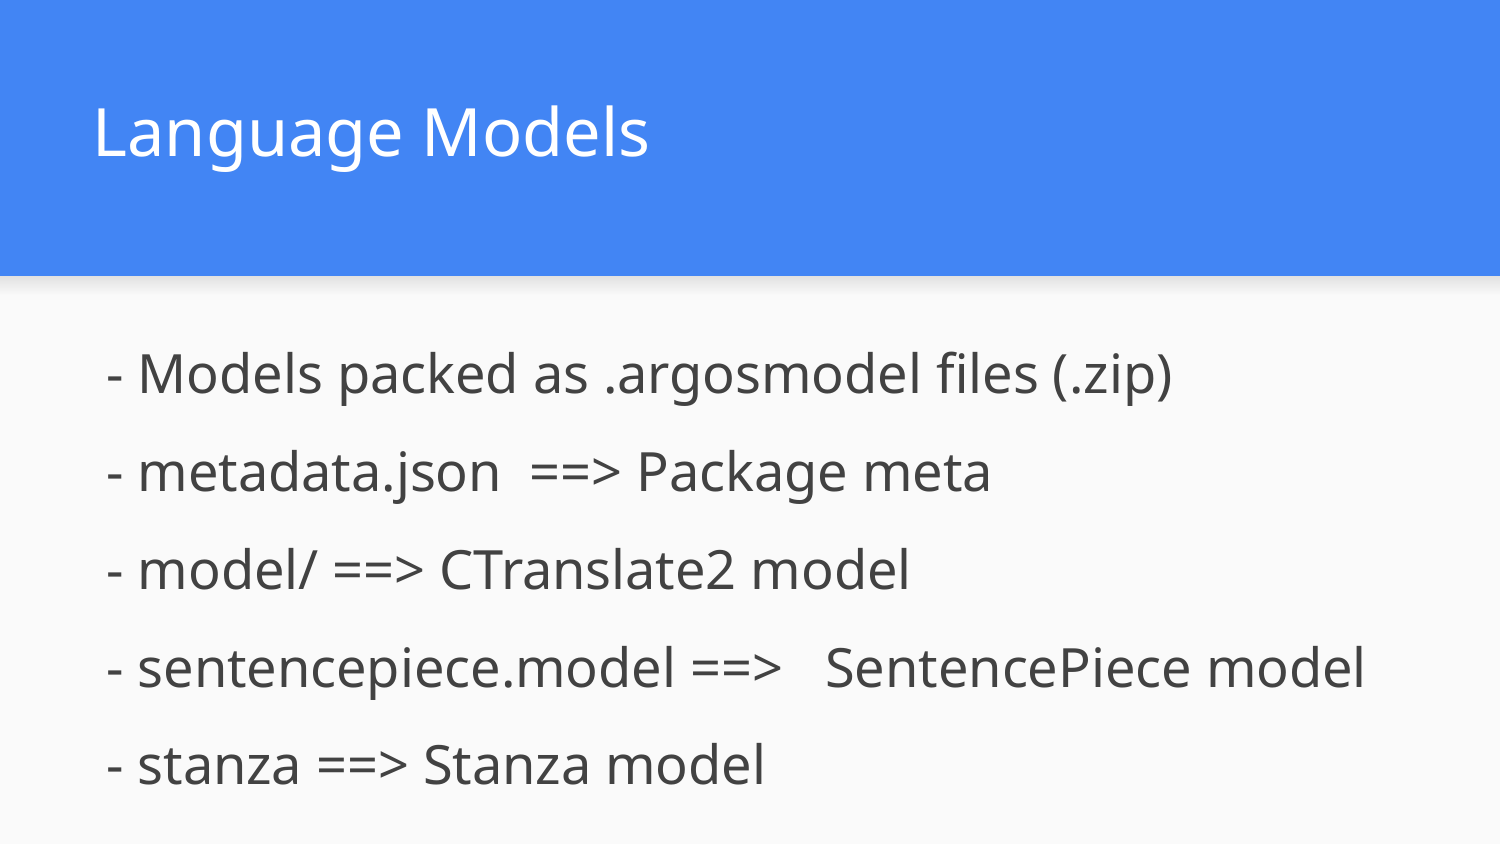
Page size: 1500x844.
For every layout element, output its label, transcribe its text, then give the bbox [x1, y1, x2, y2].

title Language Models [77, 58, 1427, 185]
list - Models packed as .argosmodel files (.zip) - metadata.json ==> Package meta - model/ ==> CTranslate2 model - sentencepiece.model ==> SentencePiece model - stanza ==> Stanza model [77, 314, 1427, 820]
